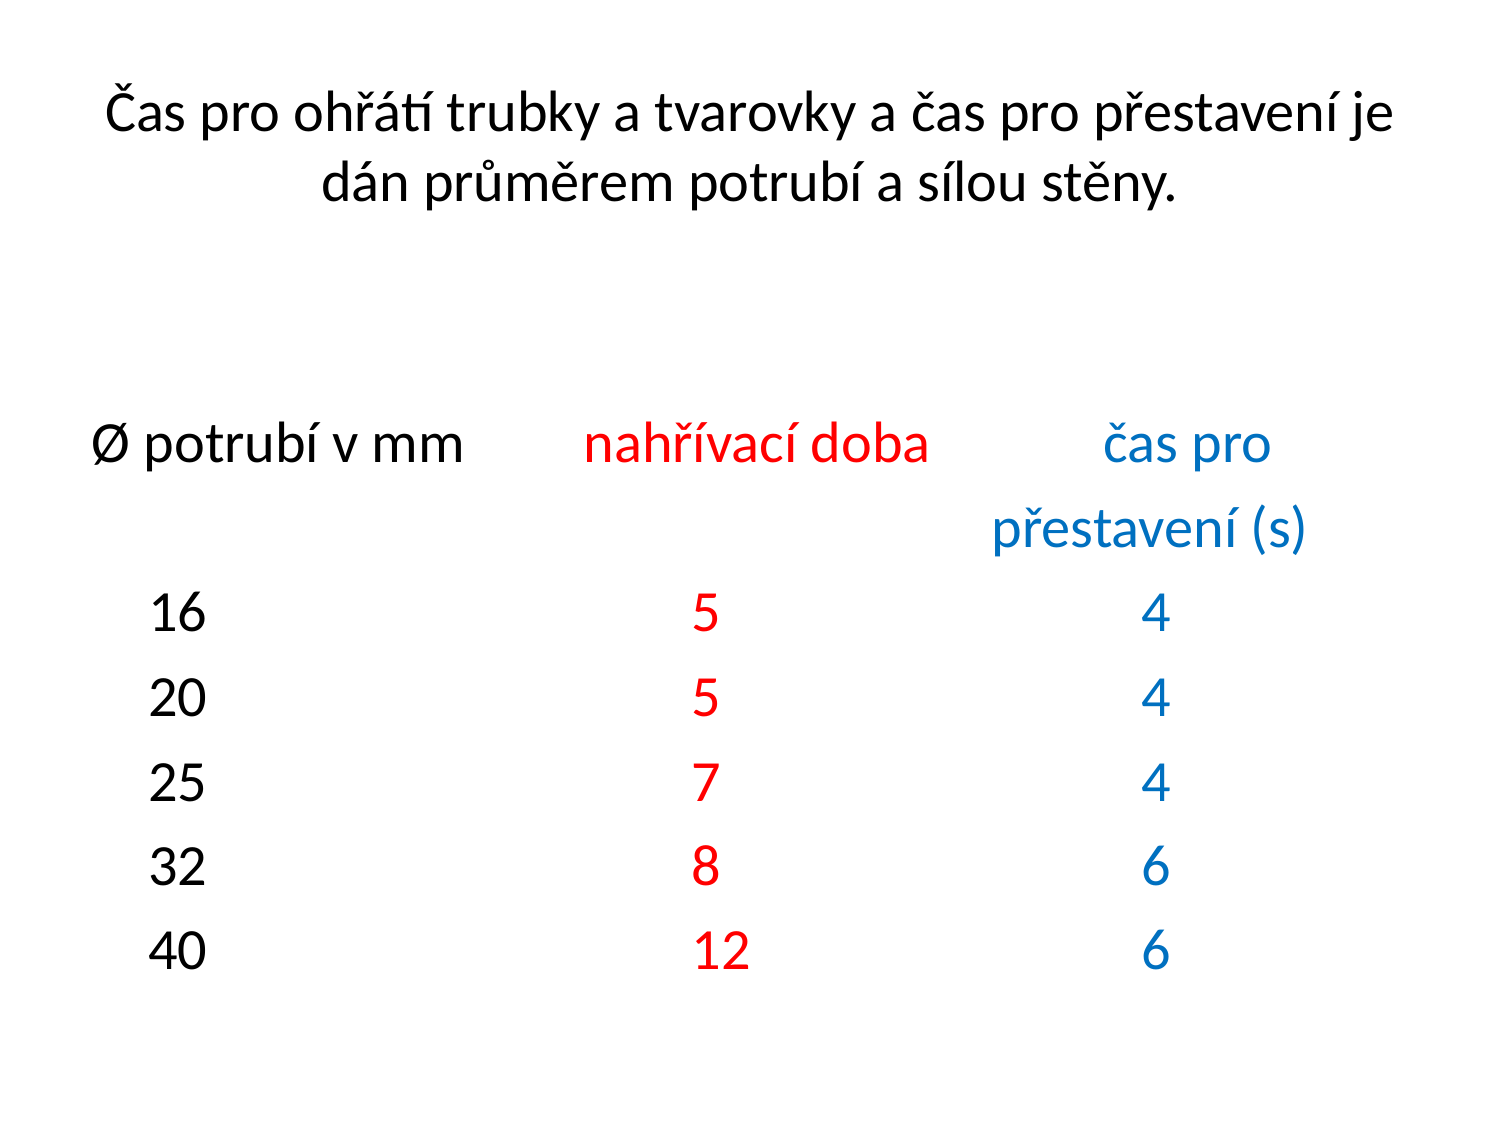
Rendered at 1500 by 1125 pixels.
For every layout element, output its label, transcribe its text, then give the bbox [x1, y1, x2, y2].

list Ø potrubí v mm nahřívací doba čas pro přestavení (s) 16 5 4 20 5 4 25 7 4 32 8 6 40 12 6 [76, 397, 1427, 990]
title Čas pro ohřátí trubky a tvarovky a čas pro přestavení je dán průměrem potrubí a sílou stěny. [75, 30, 1426, 256]
